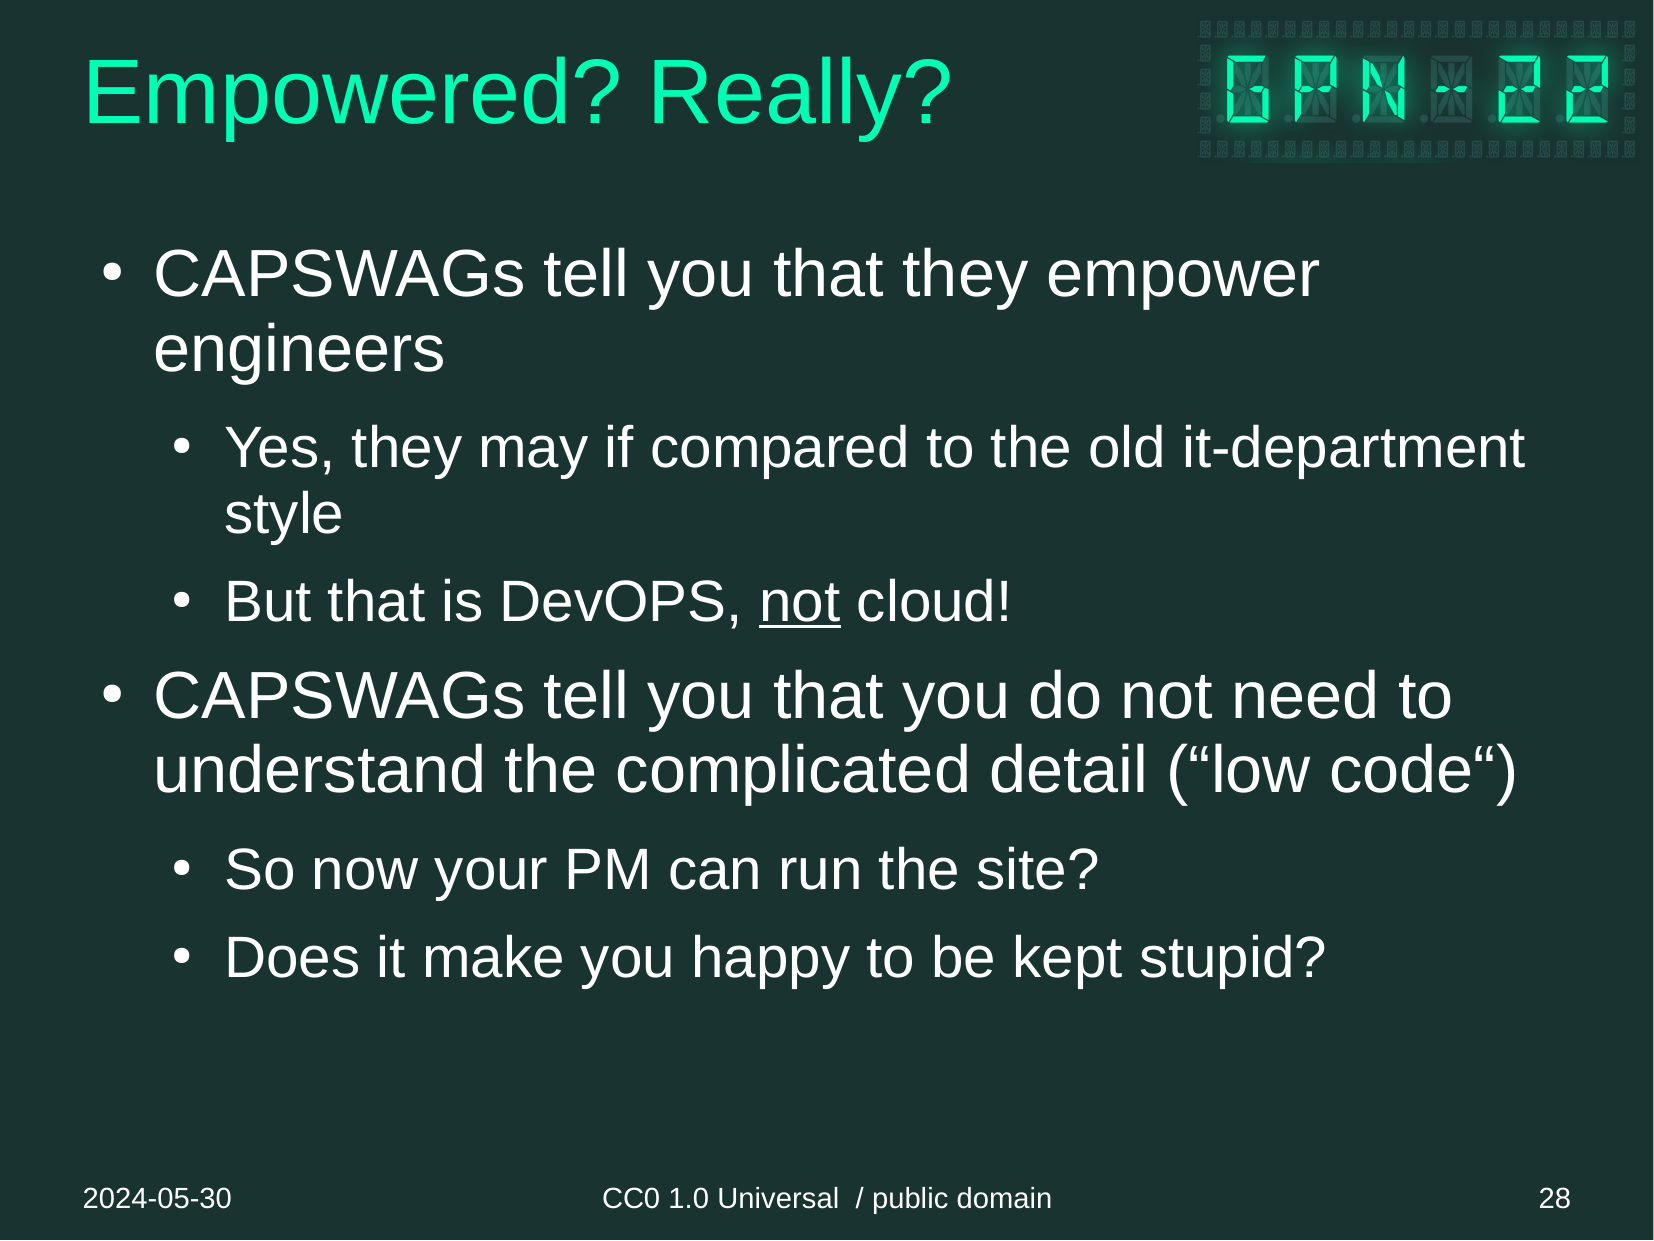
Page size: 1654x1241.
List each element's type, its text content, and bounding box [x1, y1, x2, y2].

list CAPSWAGs tell you that they empower engineers Yes, they may if compared to the old it-department style But that is DevOPS, not cloud! CAPSWAGs tell you that you do not need to understand the complicated detail (“low code“) So now your PM can run the site? Does it make you happy to be kept stupid? [82, 236, 1571, 991]
picture [1196, 15, 1639, 163]
title Empowered? Really? [82, 40, 1004, 143]
